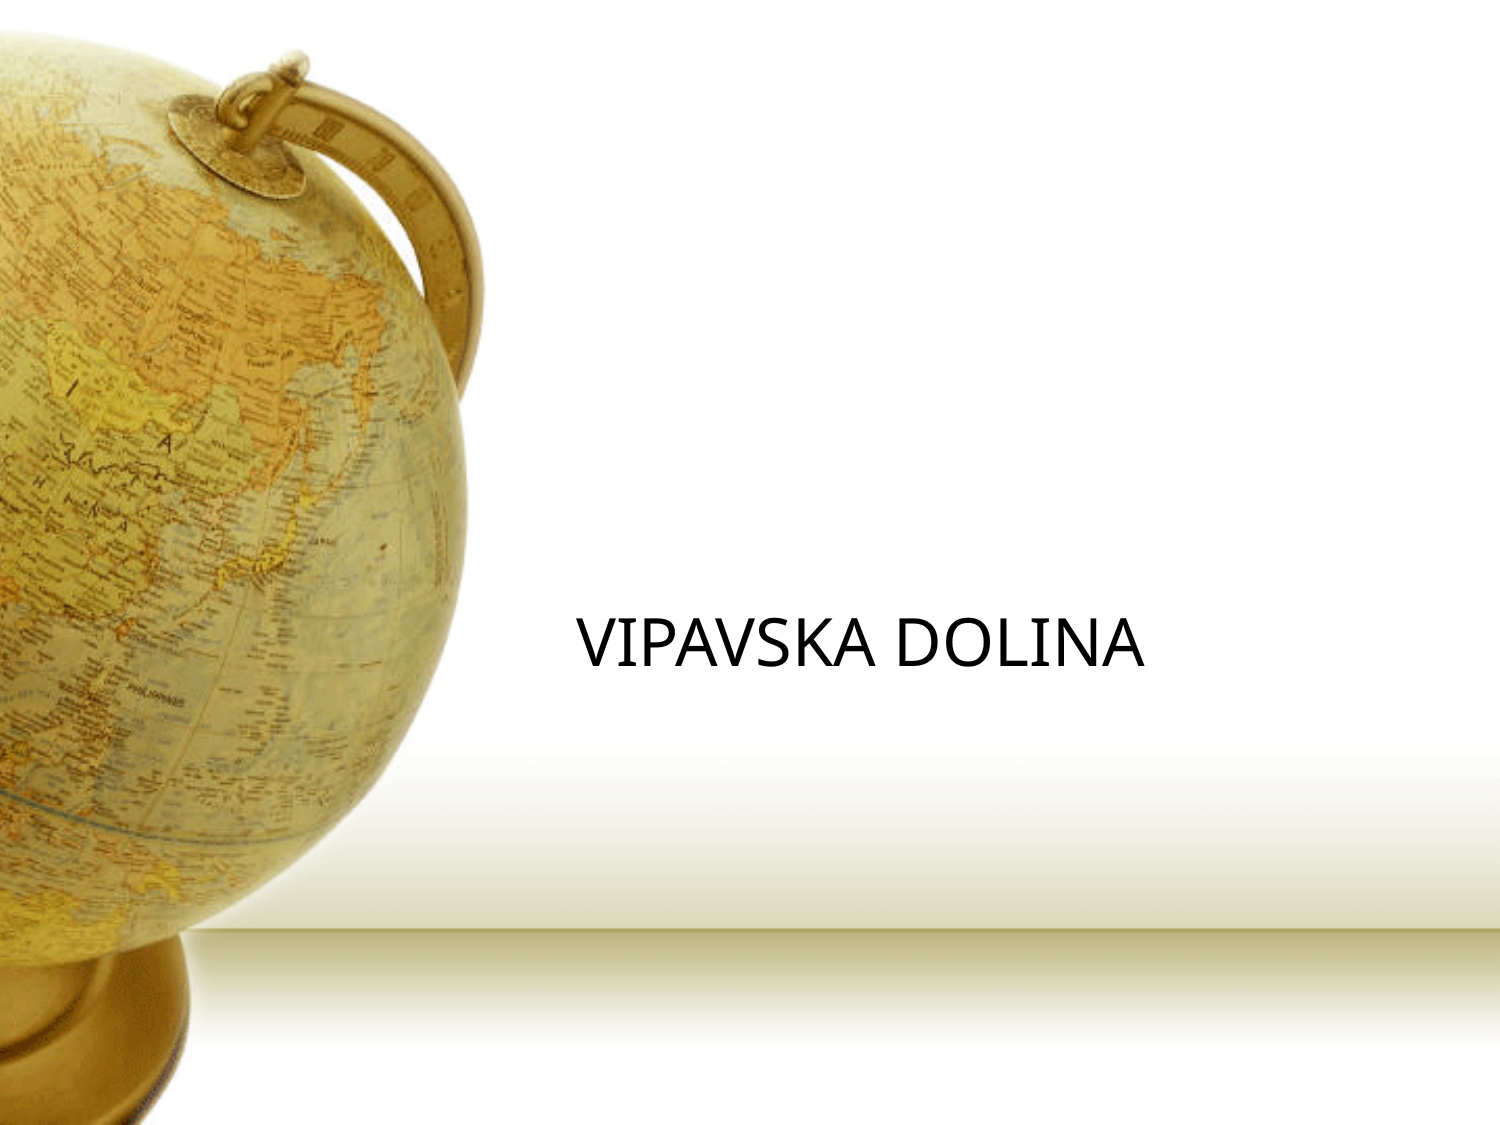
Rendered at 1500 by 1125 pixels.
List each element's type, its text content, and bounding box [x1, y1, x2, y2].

picture [0, 0, 1500, 1125]
title VIPAVSKA DOLINA [560, 299, 1438, 688]
